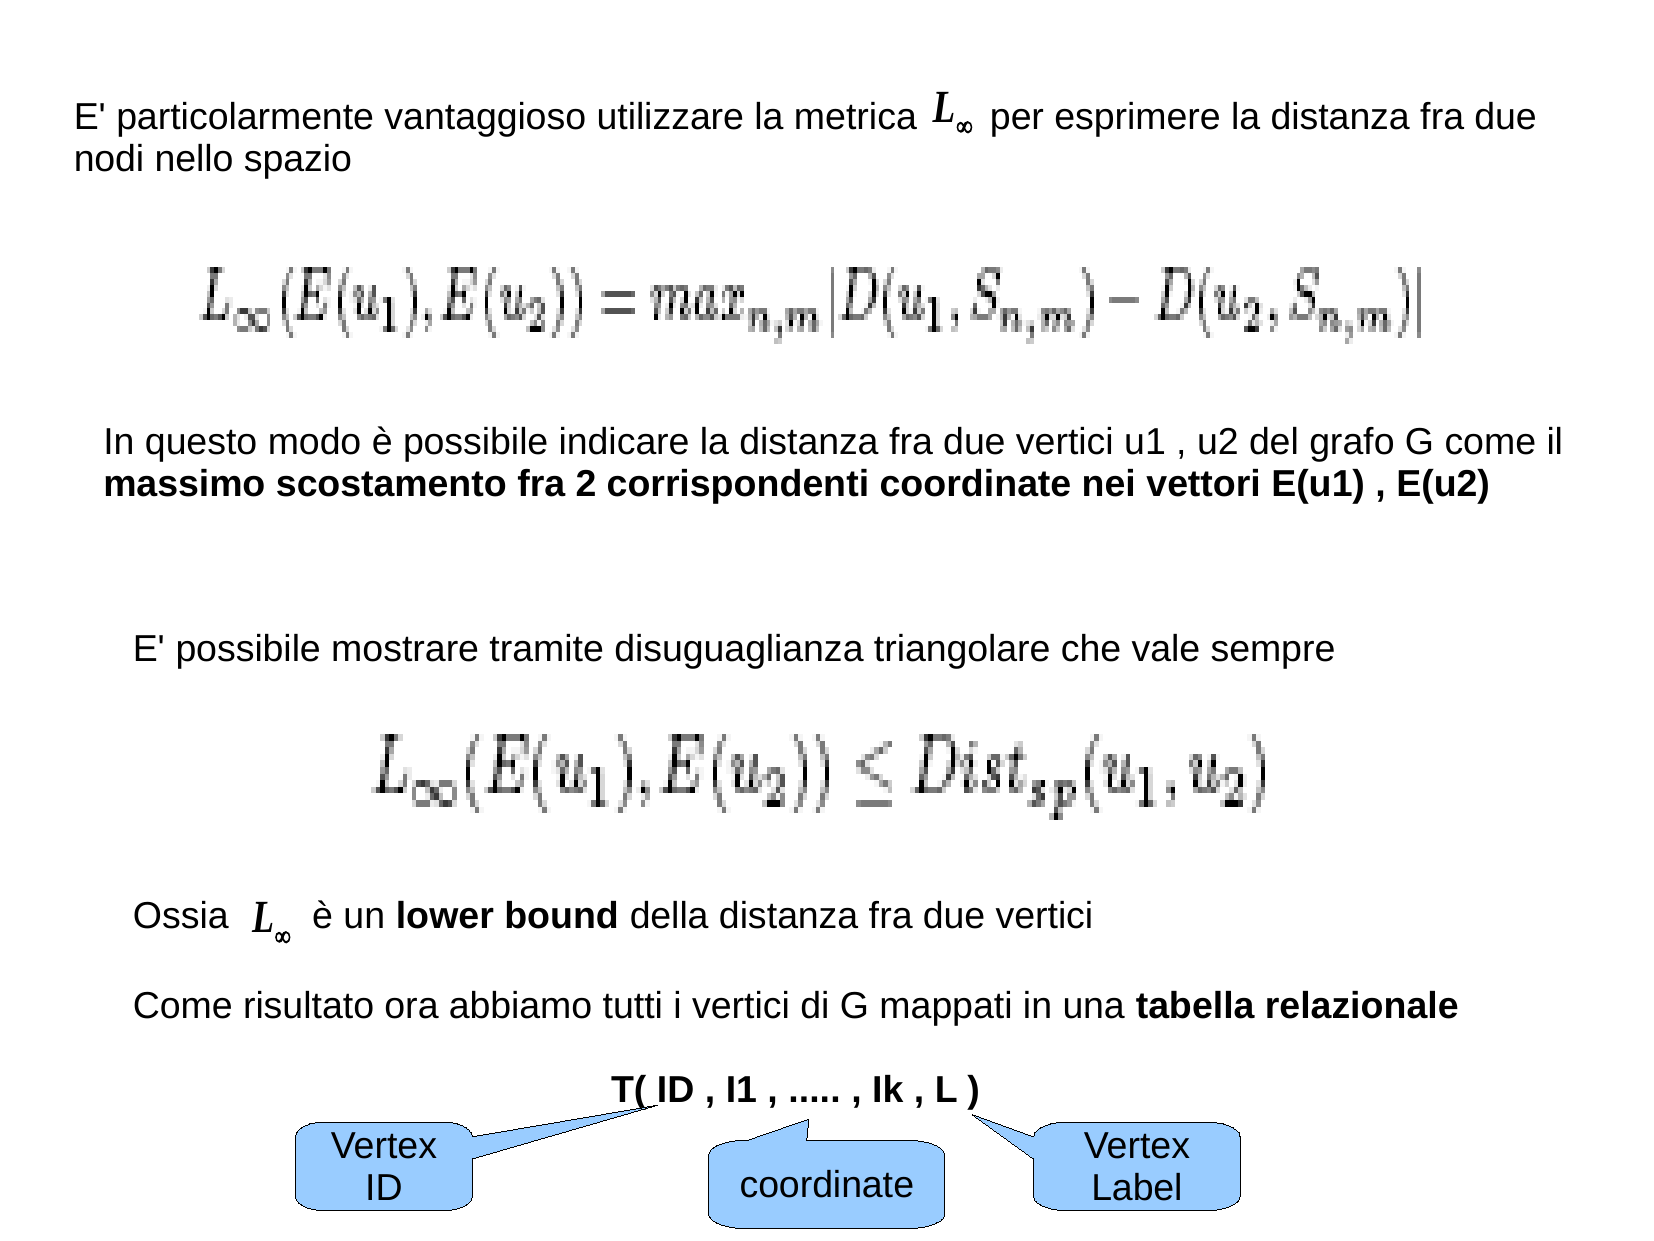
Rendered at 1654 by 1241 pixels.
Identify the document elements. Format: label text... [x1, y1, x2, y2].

text_box Vertex ID [295, 1105, 658, 1211]
text_box Come risultato ora abbiamo tutti i vertici di G mappati in una tabella relazionale T( ID , I1 , ..... , Ik , L ) [118, 977, 1474, 1123]
text_box In questo modo è possibile indicare la distanza fra due vertici u1 , u2 del grafo G come il massimo scostamento fra 2 corrispondenti coordinate nei vettori E(u1) , E(u2) [88, 413, 1590, 514]
text_box E' particolarmente vantaggioso utilizzare la metrica per esprimere la distanza fra due nodi nello spazio [59, 88, 1553, 188]
chart [921, 82, 983, 142]
picture [354, 708, 1270, 827]
picture [177, 238, 1447, 357]
chart [240, 892, 300, 952]
text_box Vertex Label [972, 1114, 1241, 1211]
text_box Ossia è un lower bound della distanza fra due vertici [118, 886, 1120, 945]
text_box E' possibile mostrare tramite disuguaglianza triangolare che vale sempre [118, 620, 1351, 677]
text_box coordinate [708, 1119, 945, 1229]
